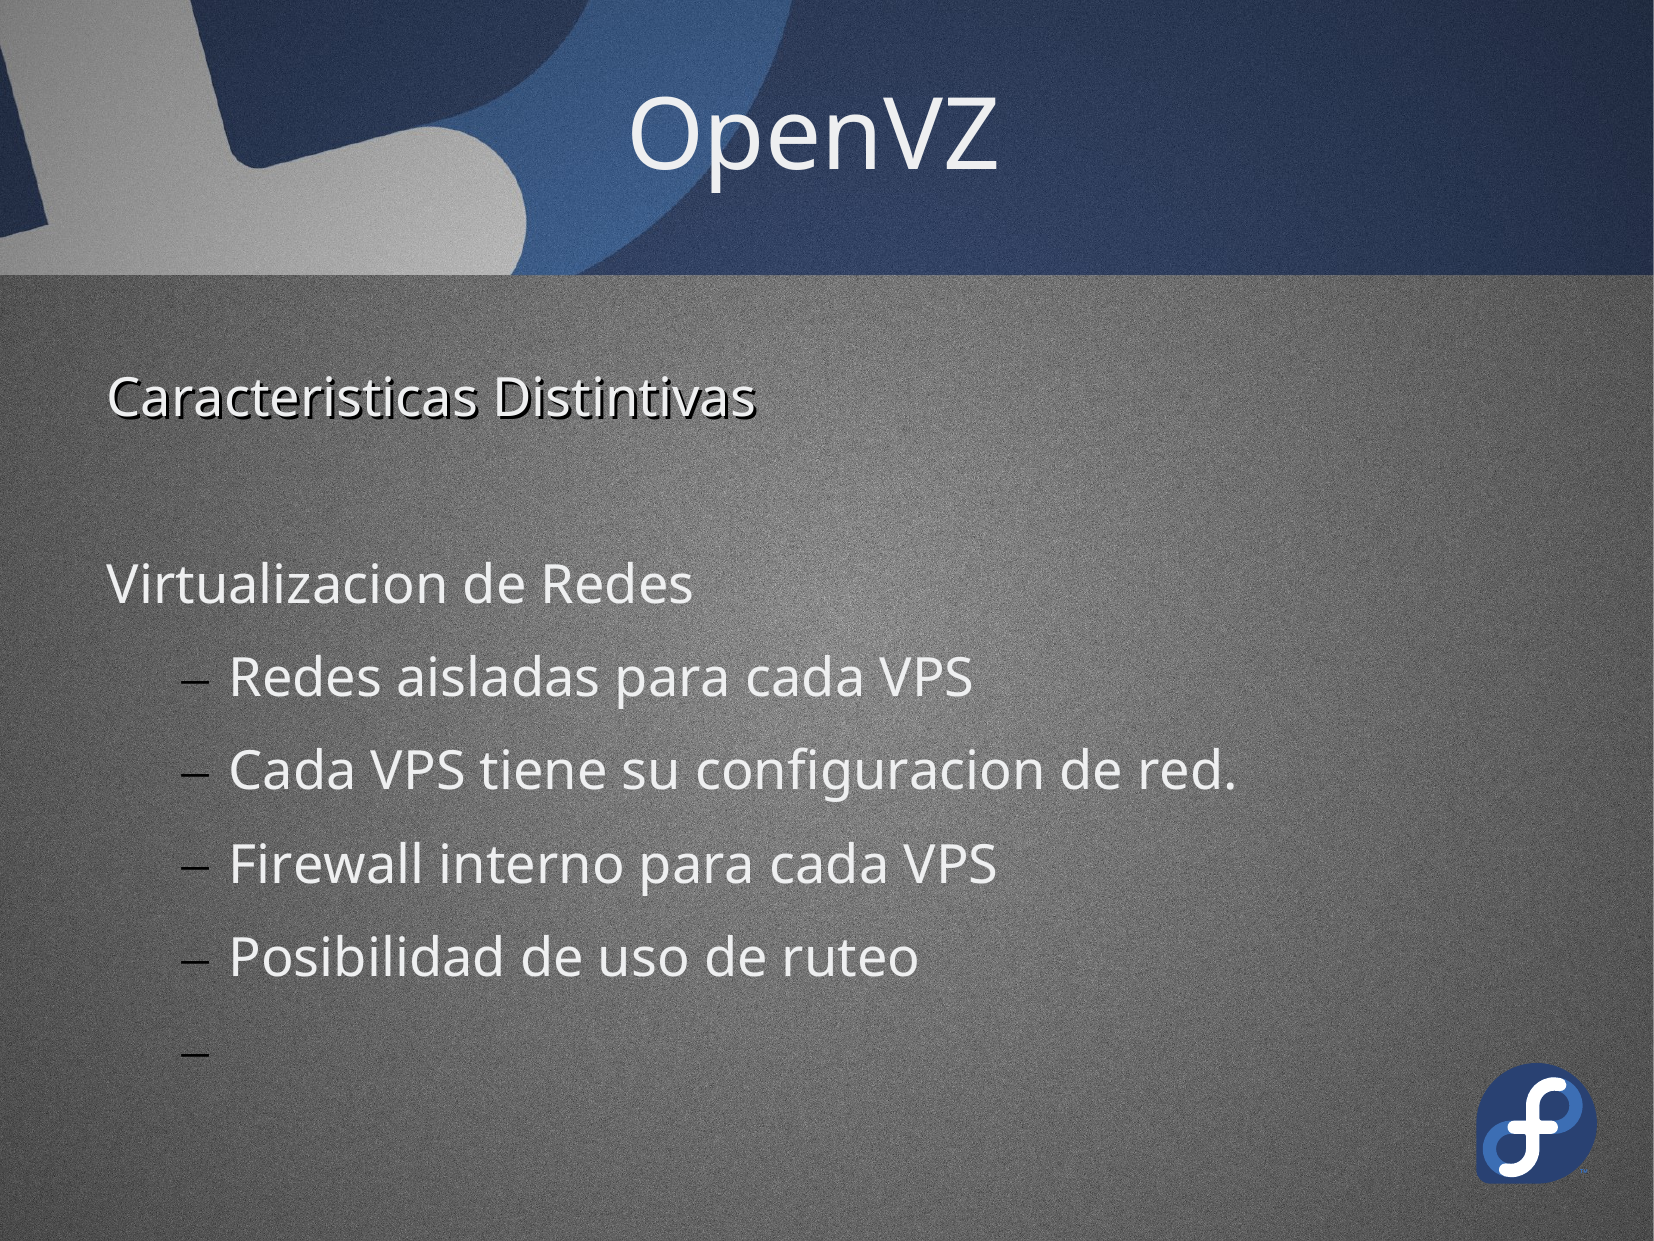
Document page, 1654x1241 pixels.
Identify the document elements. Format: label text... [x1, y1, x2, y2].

picture [0, 0, 1654, 1241]
text_box OpenVZ [88, 29, 1565, 237]
text_box Caracteristicas Distintivas Virtualizacion de Redes Redes aisladas para cada VPS Cada VPS tiene su configuracion de red. Firewall interno para cada VPS Posibilidad de uso de ruteo [88, 270, 1565, 979]
